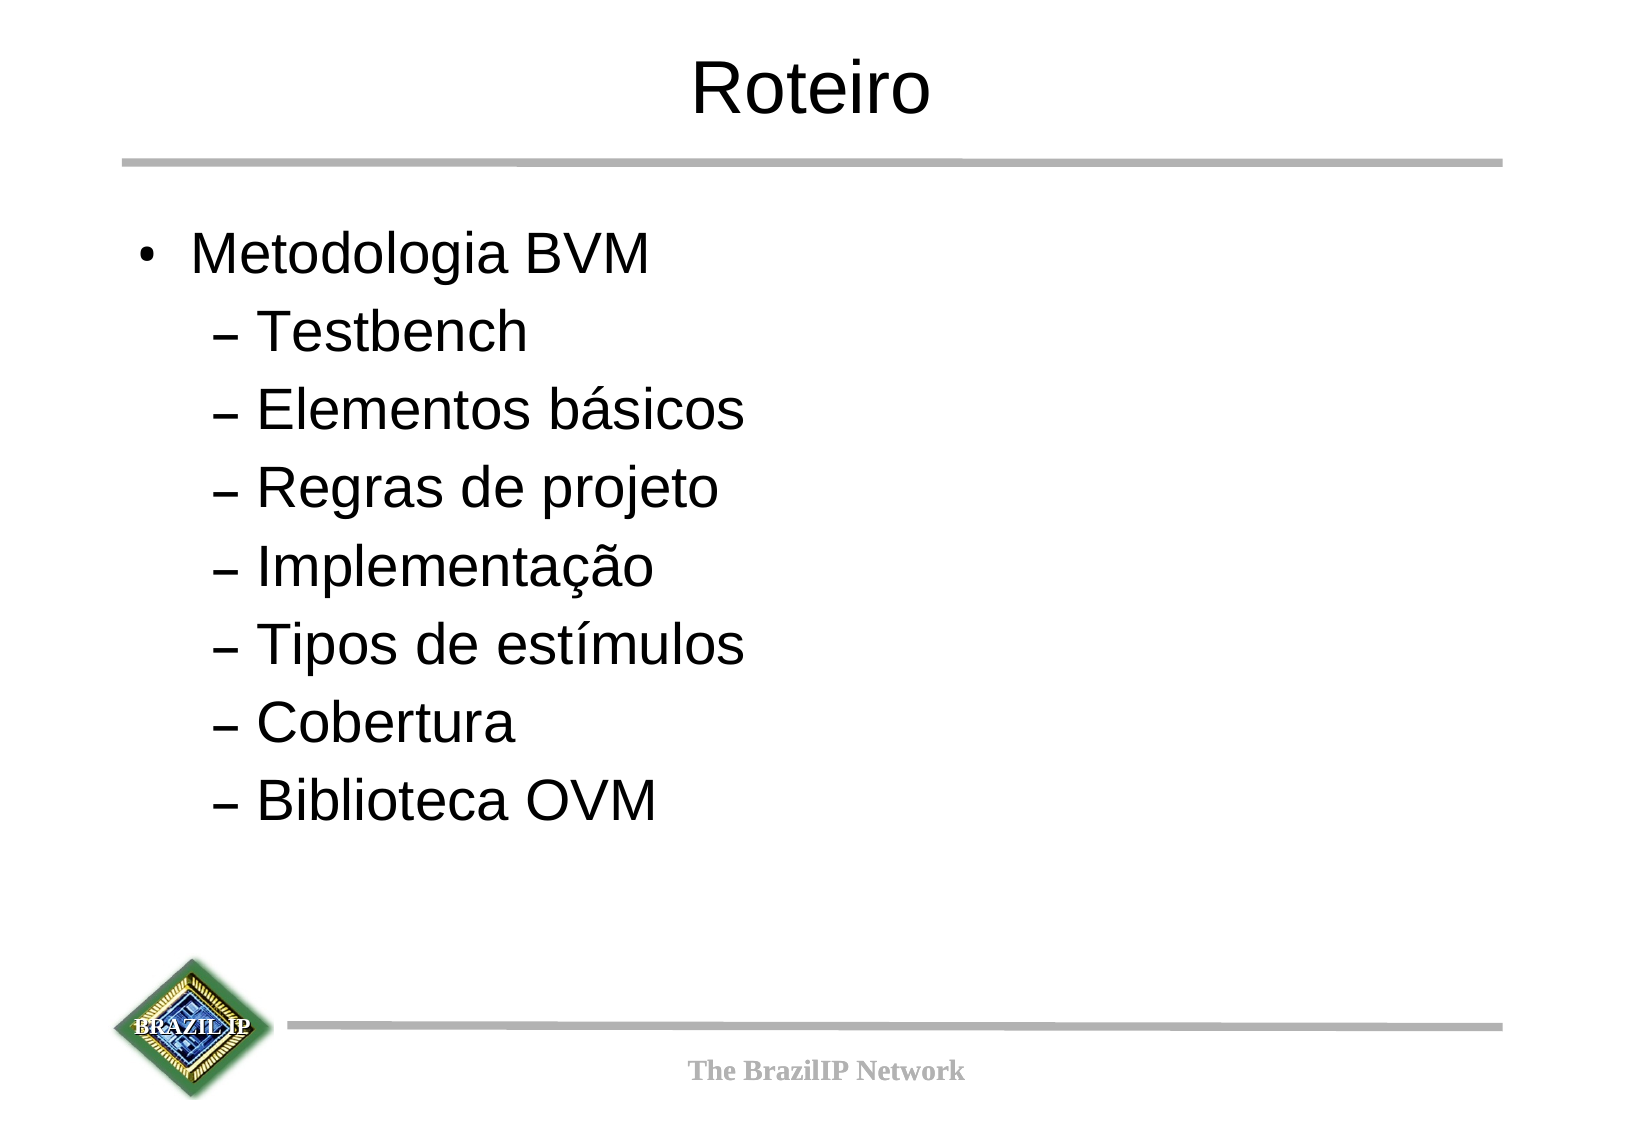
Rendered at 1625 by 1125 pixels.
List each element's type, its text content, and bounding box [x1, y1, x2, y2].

picture [108, 953, 274, 1100]
list Metodologia BVM Testbench Elementos básicos Regras de projeto Implementação Tipos de estímulos Cobertura Biblioteca OVM [121, 212, 1487, 963]
title Roteiro [121, 0, 1502, 191]
